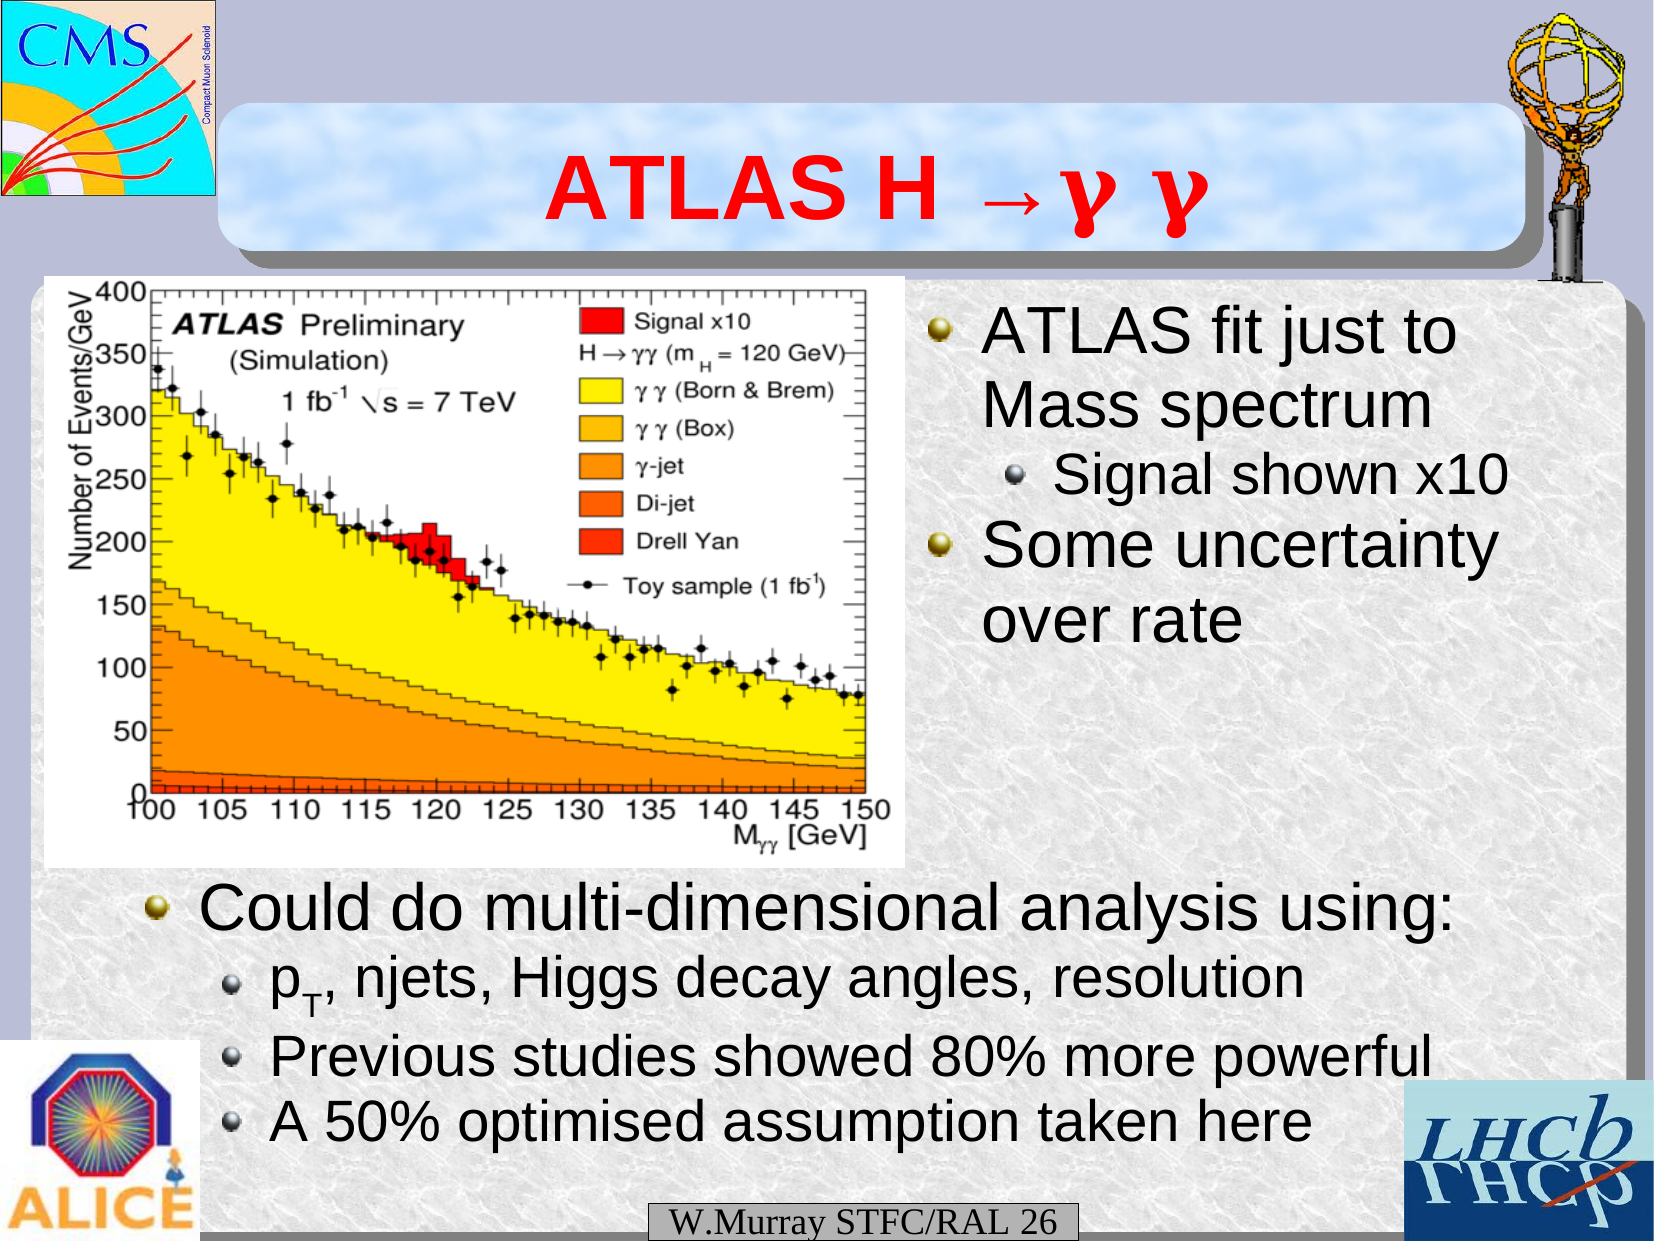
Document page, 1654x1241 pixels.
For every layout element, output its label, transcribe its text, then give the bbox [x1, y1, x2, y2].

picture [0, 0, 216, 196]
list Could do multi-dimensional analysis using: pT, njets, Higgs decay angles, resolution Previous studies showed 80% more powerful A 50% optimised assumption taken here [127, 870, 1611, 1241]
list ATLAS fit just to Mass spectrum Signal shown x10 Some uncertainty over rate [911, 292, 1566, 663]
title ATLAS H →γ γ [244, 112, 1512, 263]
picture [0, 0, 1654, 1241]
